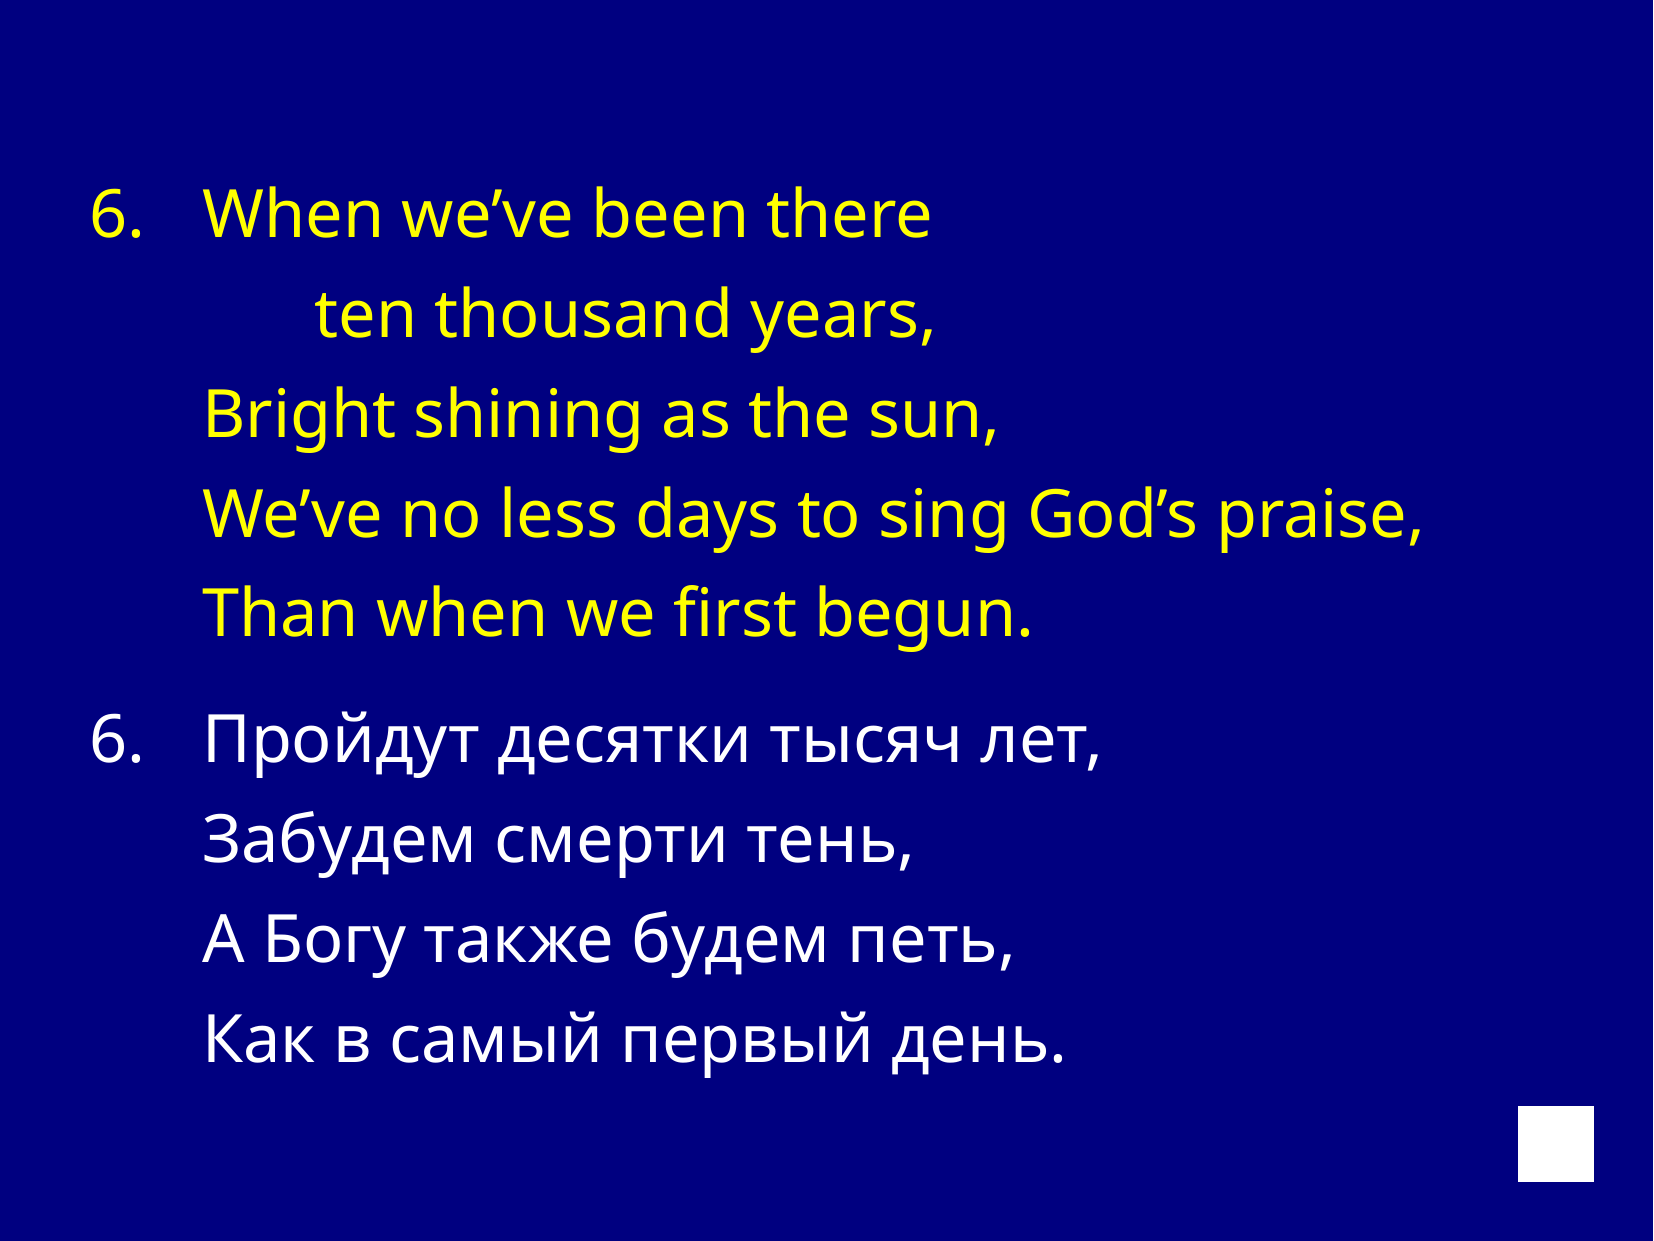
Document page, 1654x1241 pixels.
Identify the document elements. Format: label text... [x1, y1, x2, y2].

text_box 6. Пройдут десятки тысяч лет, Забудем смерти тень, А Богу также будем петь, Как в самый первый день. [75, 675, 1576, 1163]
text_box 6. When we’ve been there ten thousand years, Bright shining as the sun, We’ve no less days to sing God’s praise, Than when we first begun. [75, 150, 1653, 638]
text_box [1518, 1106, 1594, 1182]
